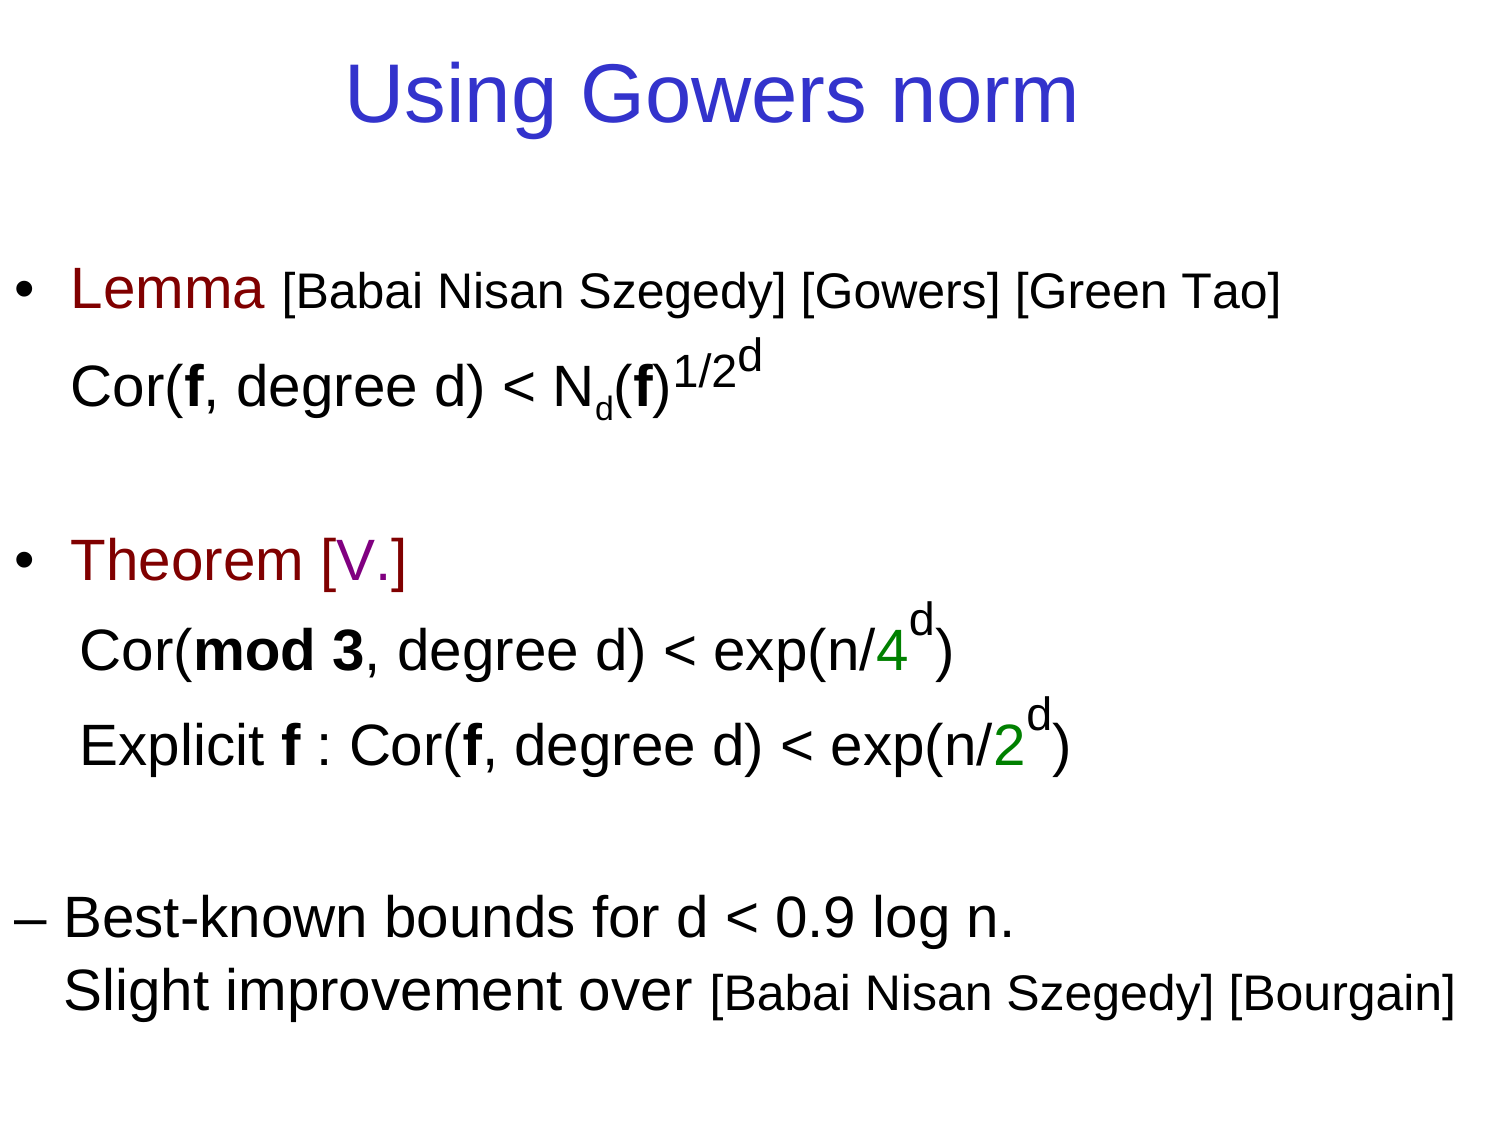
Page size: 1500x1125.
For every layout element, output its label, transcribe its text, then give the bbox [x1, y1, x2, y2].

list Lemma [Babai Nisan Szegedy] [Gowers] [Green Tao] Cor(f, degree d) < Nd(f)1/2d Theorem [V.] Cor(mod 3, degree d) < exp(n/4d) Explicit f : Cor(f, degree d) < exp(n/2d) – Best-known bounds for d < 0.9 log n. Slight improvement over [Babai Nisan Szegedy] [Bourgain] [0, 174, 1500, 1125]
title Using Gowers norm [75, 0, 1351, 174]
